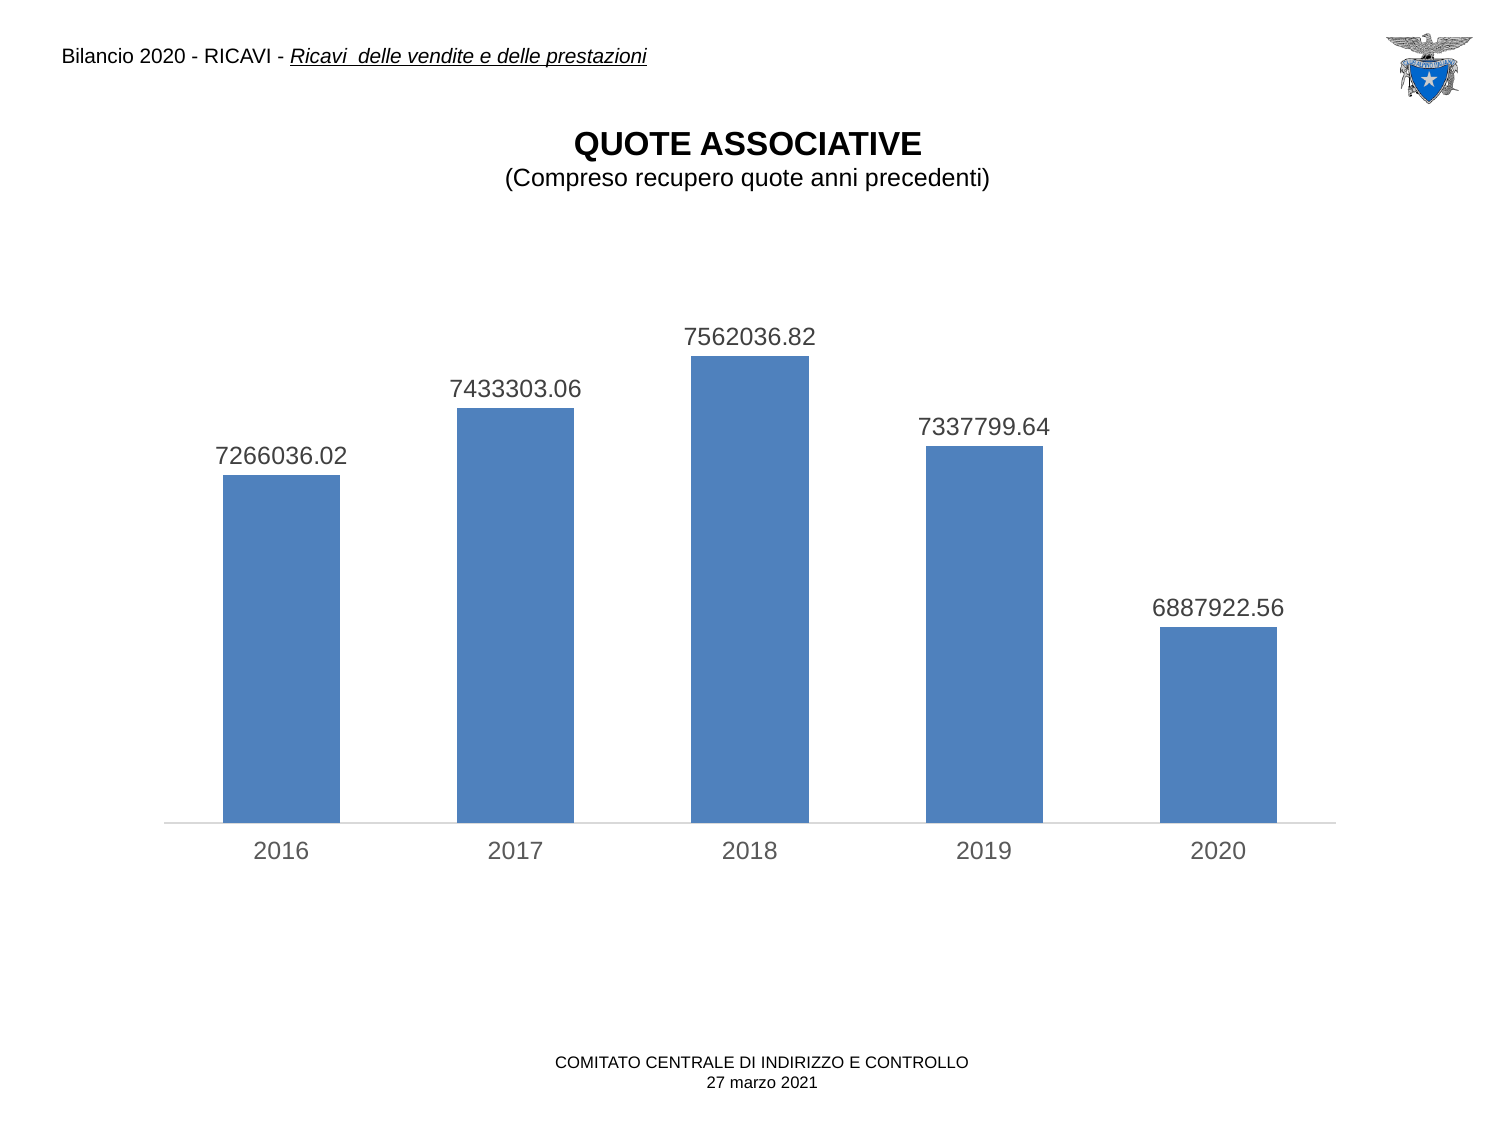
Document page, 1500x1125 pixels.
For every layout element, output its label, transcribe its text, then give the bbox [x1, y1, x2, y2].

text_box Bilancio 2020 - RICAVI - Ricavi delle vendite e delle prestazioni [46, 35, 715, 76]
text_box COMITATO CENTRALE DI INDIRIZZO E CONTROLLO 27 marzo 2021 [278, 1044, 1247, 1101]
chart [140, 248, 1361, 877]
picture [1382, 29, 1477, 112]
text_box QUOTE ASSOCIATIVE (Compreso recupero quote anni precedenti) [258, 107, 1239, 207]
